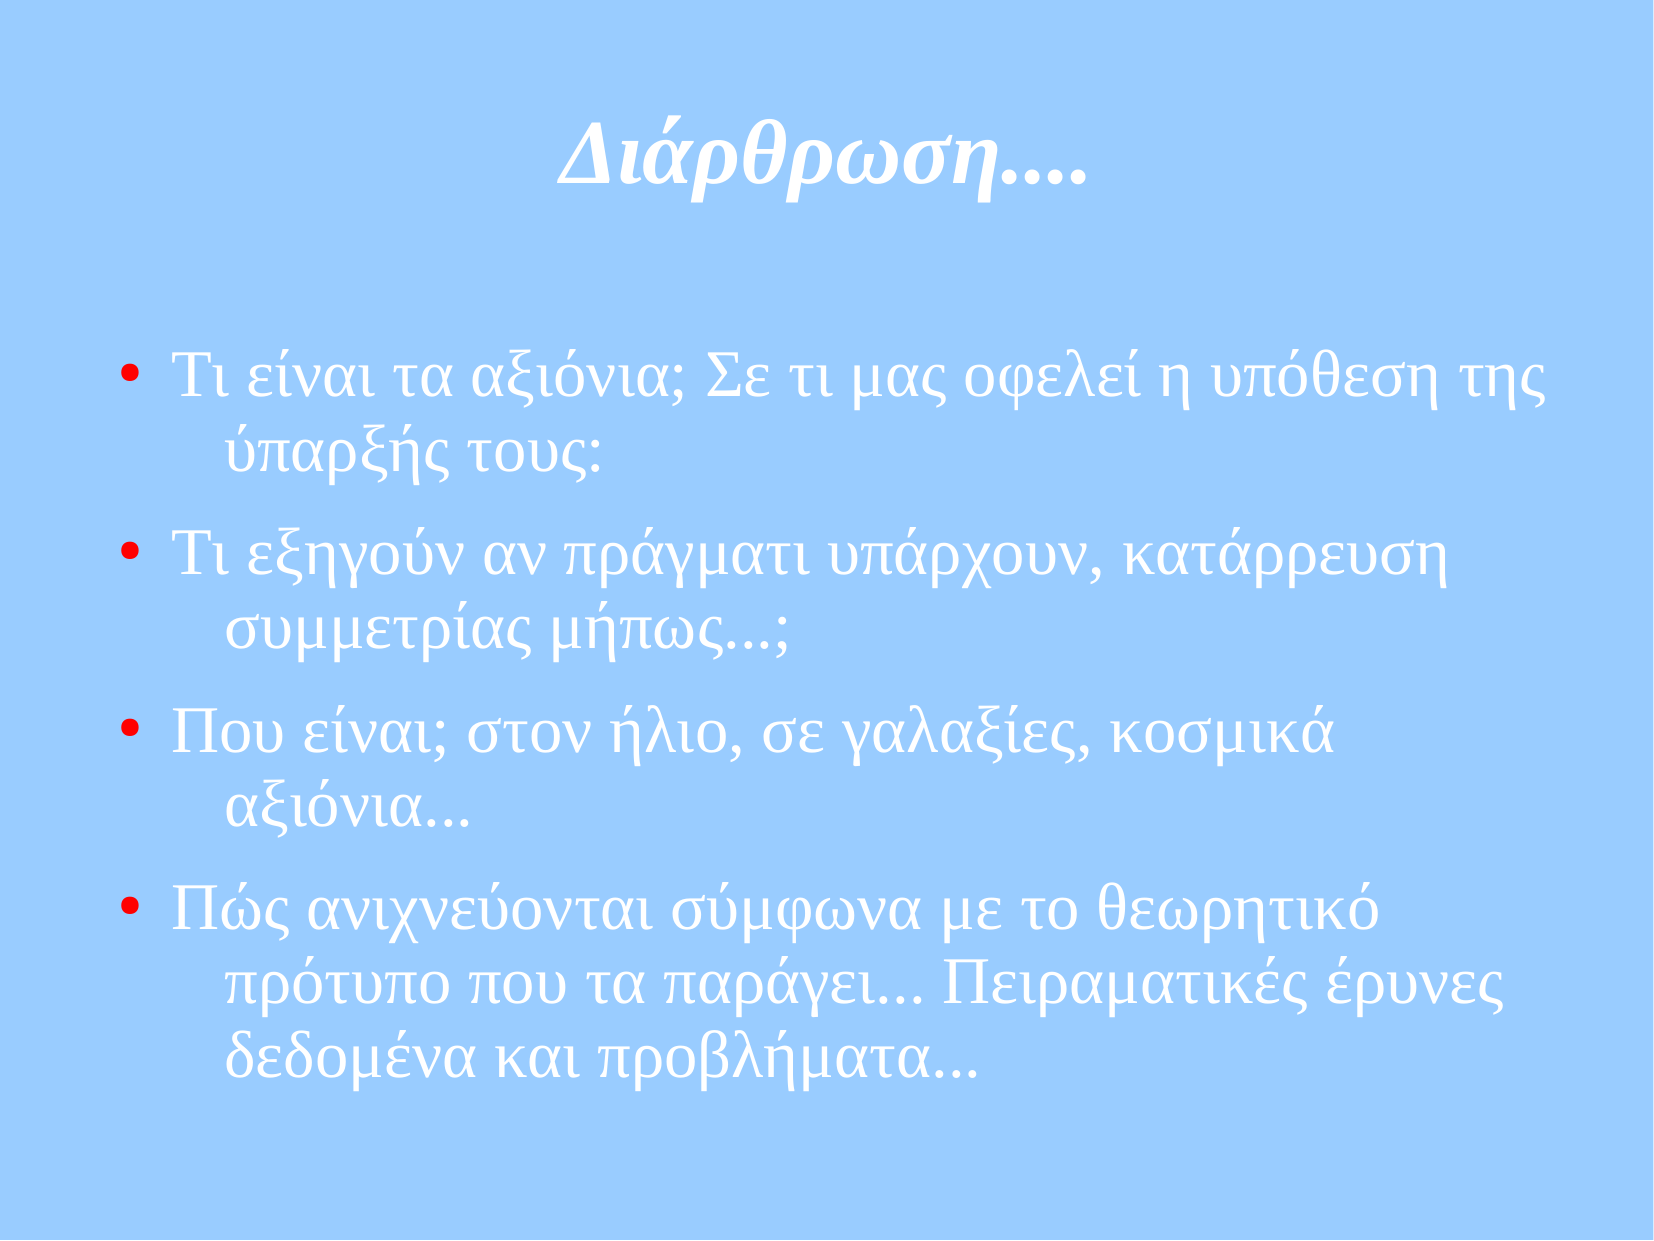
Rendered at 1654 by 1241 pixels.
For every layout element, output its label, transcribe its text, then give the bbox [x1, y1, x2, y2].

list Τι είναι τα αξιόνια; Σε τι μας οφελεί η υπόθεση της ύπαρξής τους: Τι εξηγούν αν πράγματι υπάρχουν, κατάρρευση συμμετρίας μήπως...; Που είναι; στον ήλιο, σε γαλαξίες, κοσμικά αξιόνια... Πώς ανιχνεύονται σύμφωνα με το θεωρητικό πρότυπο που τα παράγει... Πειραματικές έρυνες δεδομένα και προβλήματα... [82, 337, 1571, 1093]
title Διάρθρωση.... [82, 56, 1571, 250]
